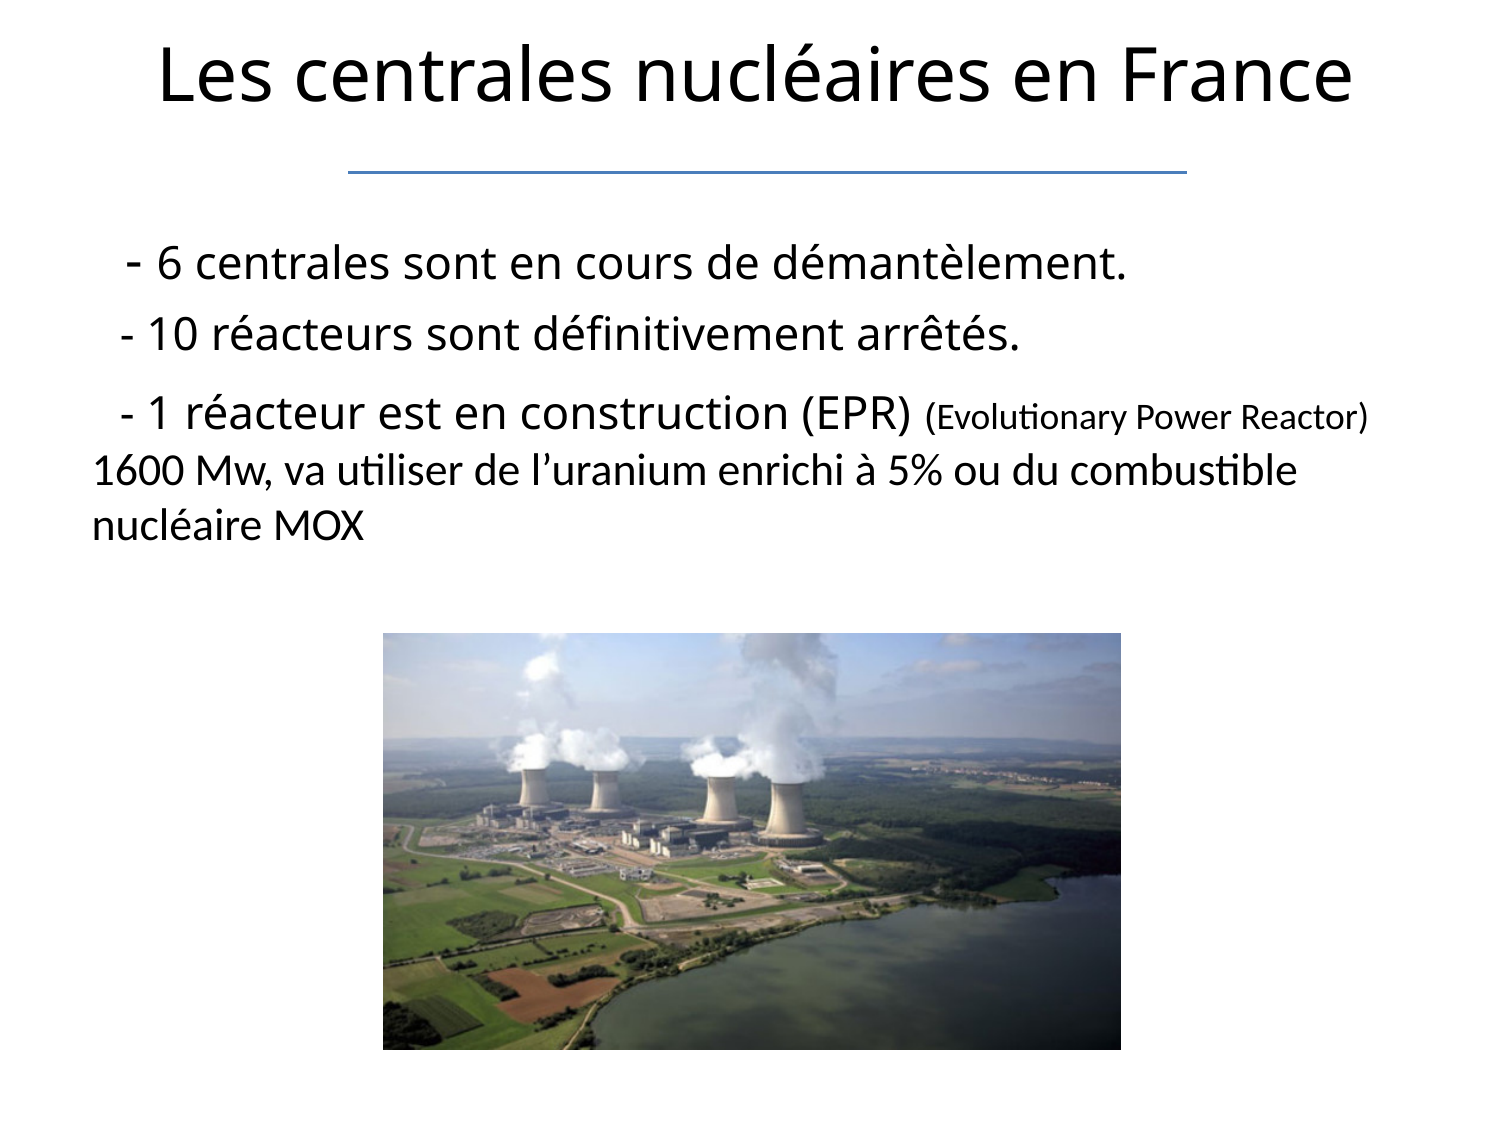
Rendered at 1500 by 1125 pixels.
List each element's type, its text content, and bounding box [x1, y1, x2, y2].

picture [383, 633, 1121, 1050]
text_box - 6 centrales sont en cours de démantèlement. - 10 réacteurs sont définitivement arrêtés. - 1 réacteur est en construction (EPR) (Evolutionary Power Reactor) 1600 Mw, va utiliser de l’uranium enrichi à 5% ou du combustible nucléaire MOX [76, 217, 1412, 613]
text_box Les centrales nucléaires en France [41, 19, 1471, 135]
